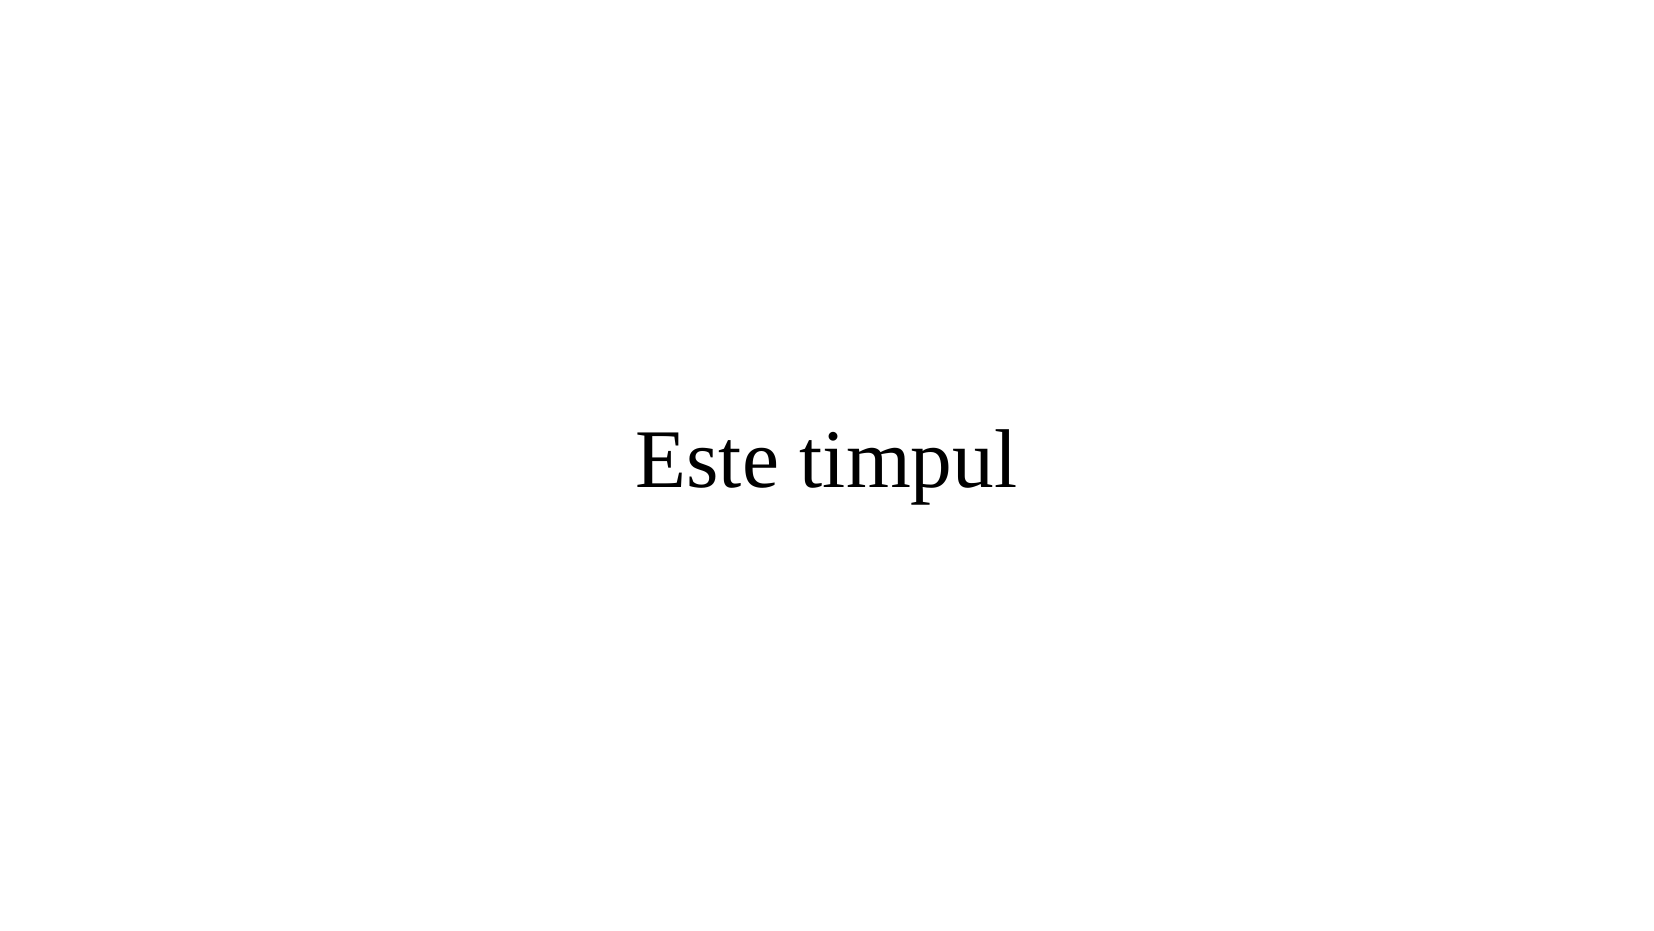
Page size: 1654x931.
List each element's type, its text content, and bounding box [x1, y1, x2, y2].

subtitle Este timpul [0, 396, 1654, 505]
